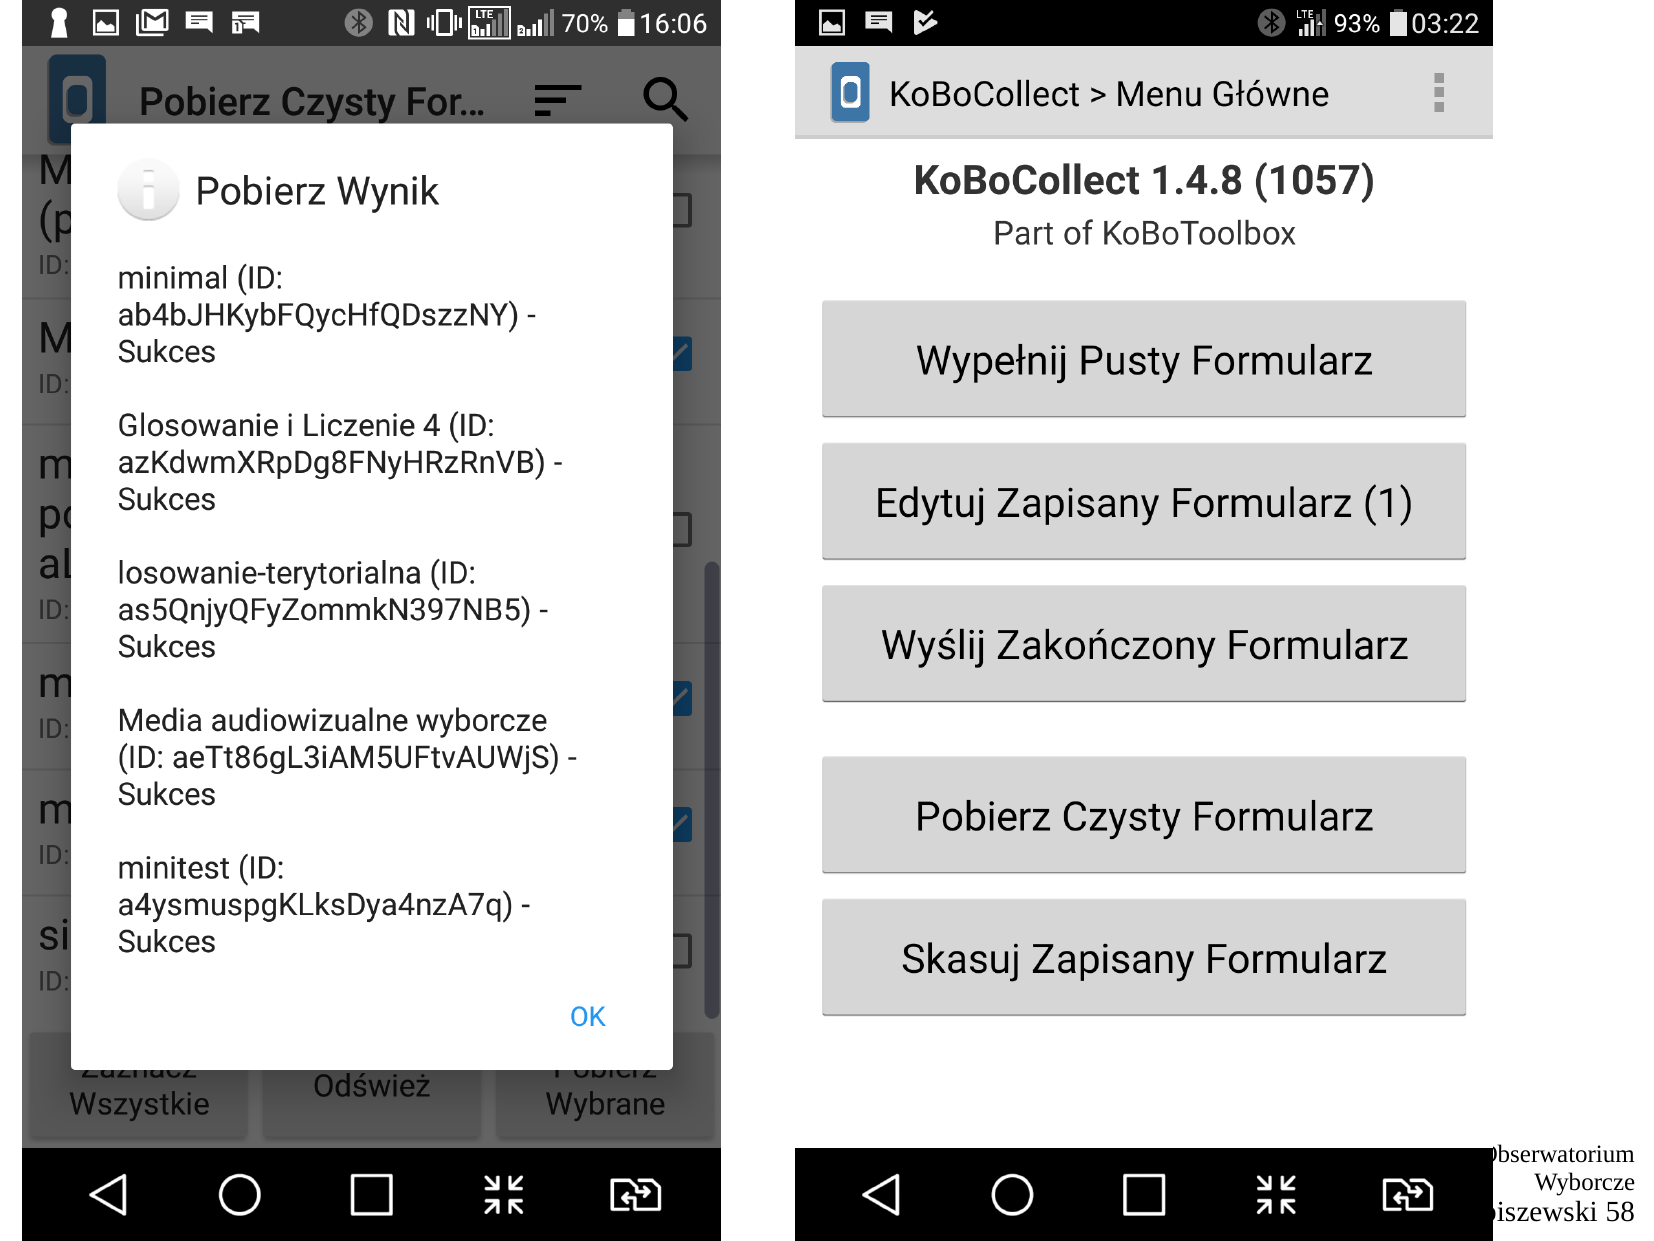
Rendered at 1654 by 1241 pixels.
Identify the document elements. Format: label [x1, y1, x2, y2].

picture [22, 0, 721, 1241]
picture [795, 0, 1493, 1241]
